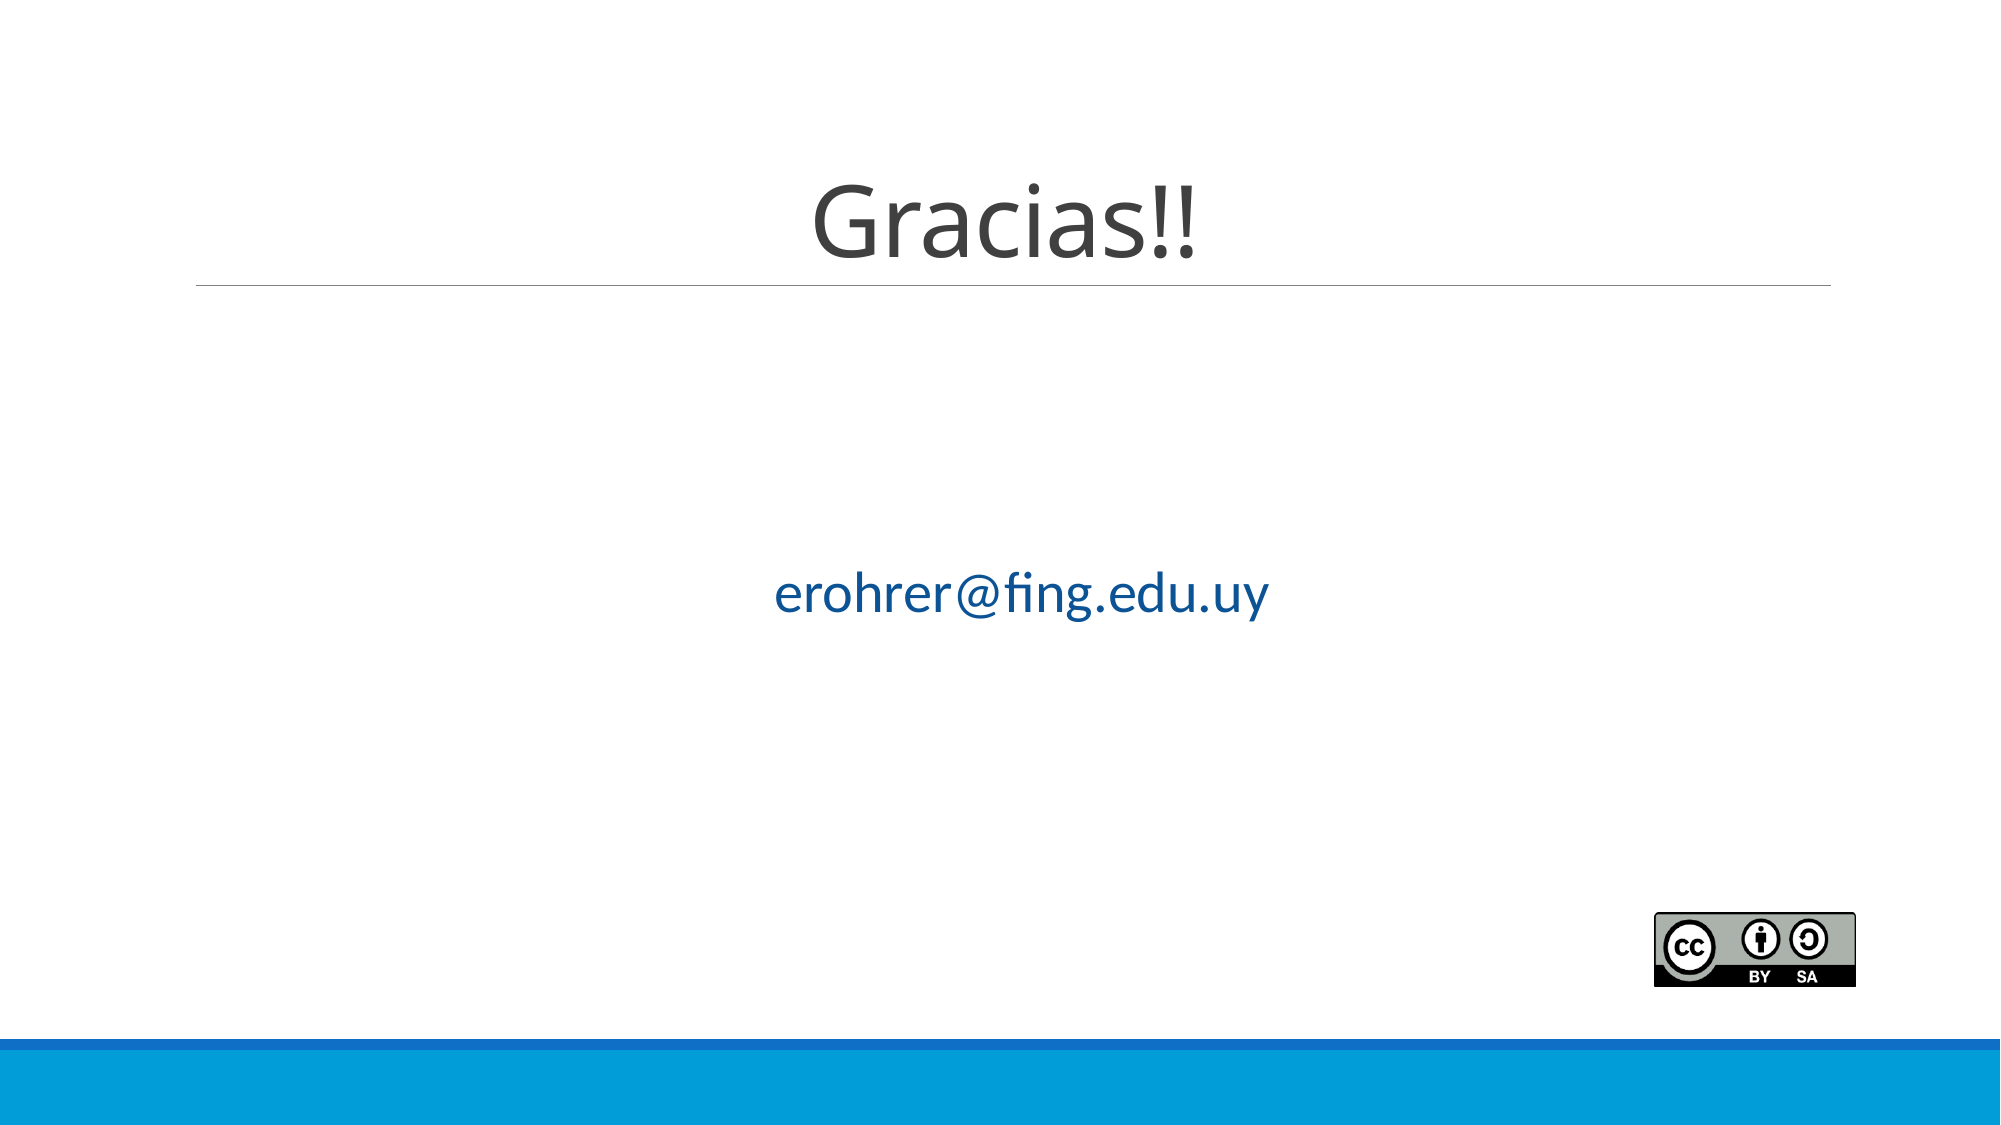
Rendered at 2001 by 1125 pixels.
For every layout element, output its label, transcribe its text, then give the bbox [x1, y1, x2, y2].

title Gracias!! [180, 47, 1830, 285]
text_box erohrer@fing.edu.uy [759, 546, 1285, 632]
picture [1654, 912, 1856, 987]
